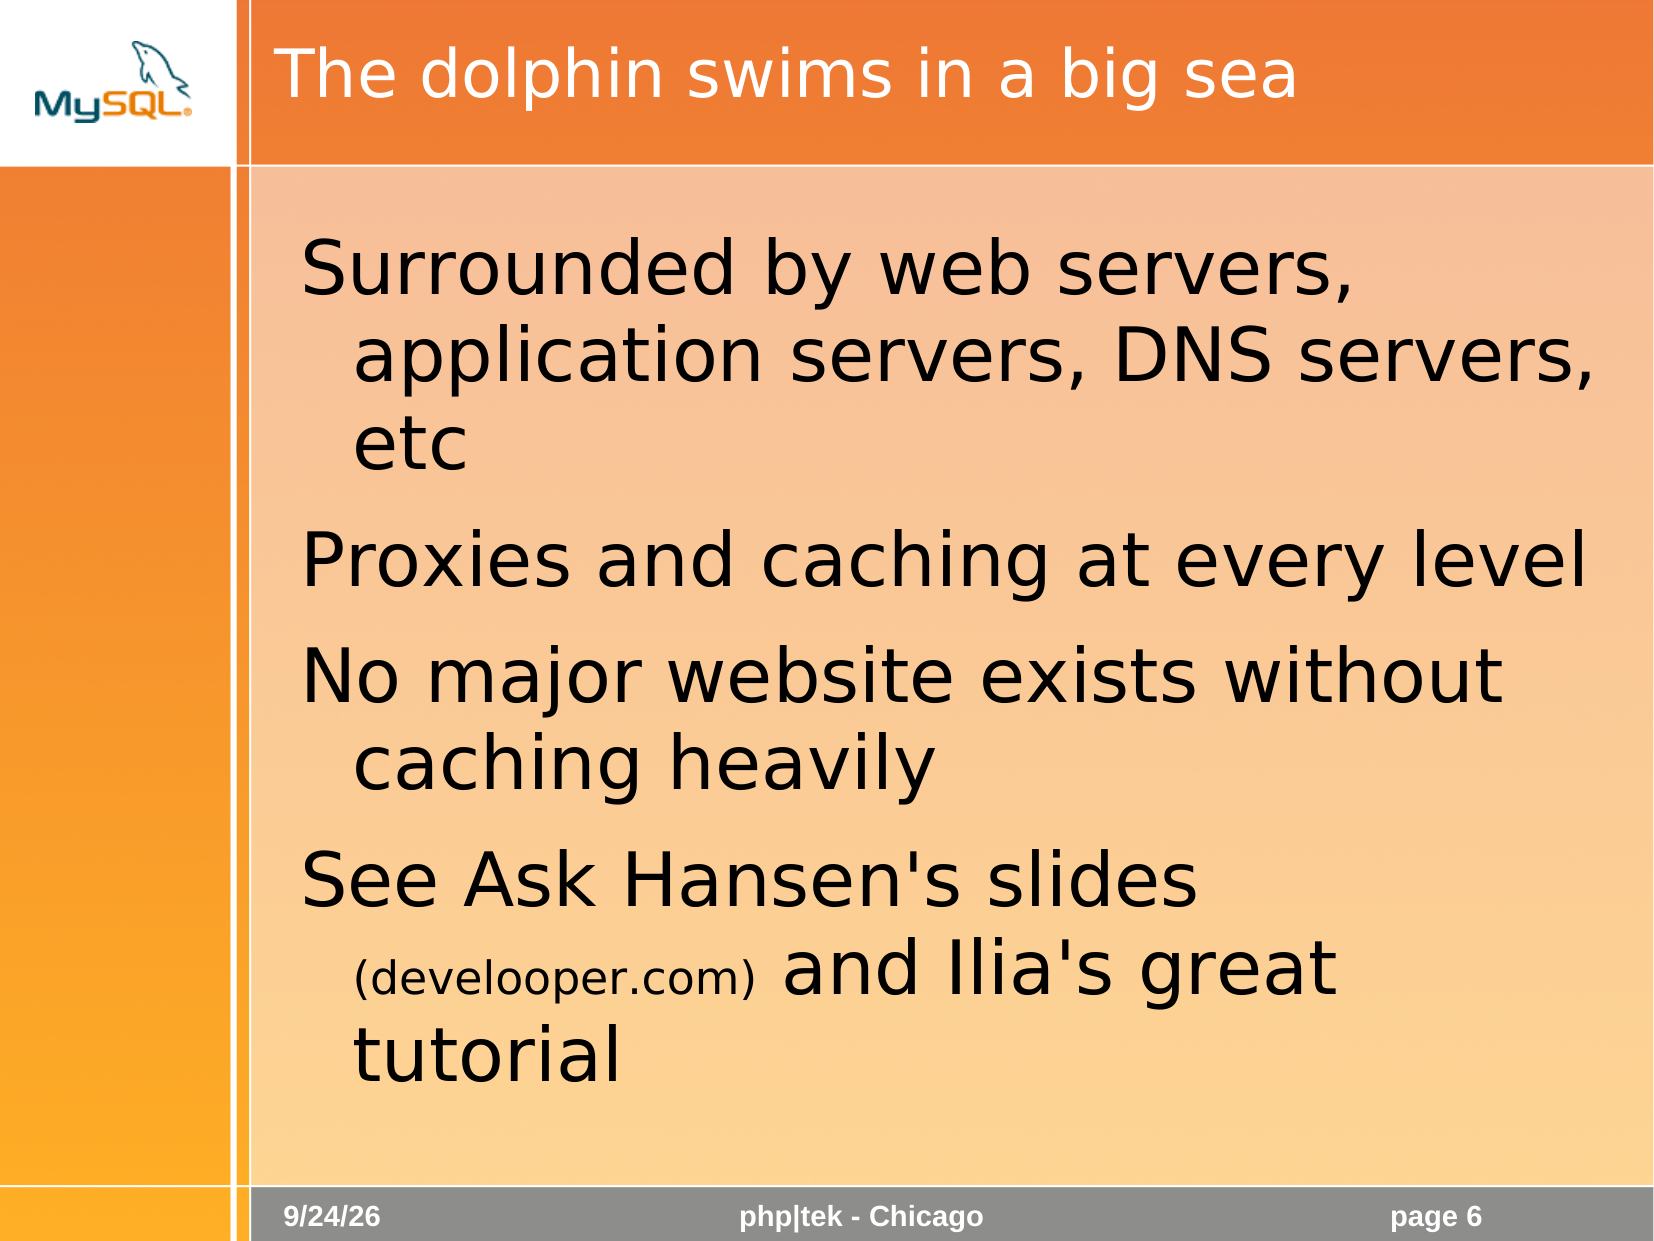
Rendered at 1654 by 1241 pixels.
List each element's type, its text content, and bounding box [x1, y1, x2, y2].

picture [0, 0, 1654, 1241]
title The dolphin swims in a big sea [274, 11, 1500, 137]
list Surrounded by web servers, application servers, DNS servers, etc Proxies and caching at every level No major website exists without caching heavily See Ask Hansen's slides (develooper.com) and Ilia's great tutorial [300, 225, 1613, 1163]
picture [35, 41, 192, 123]
